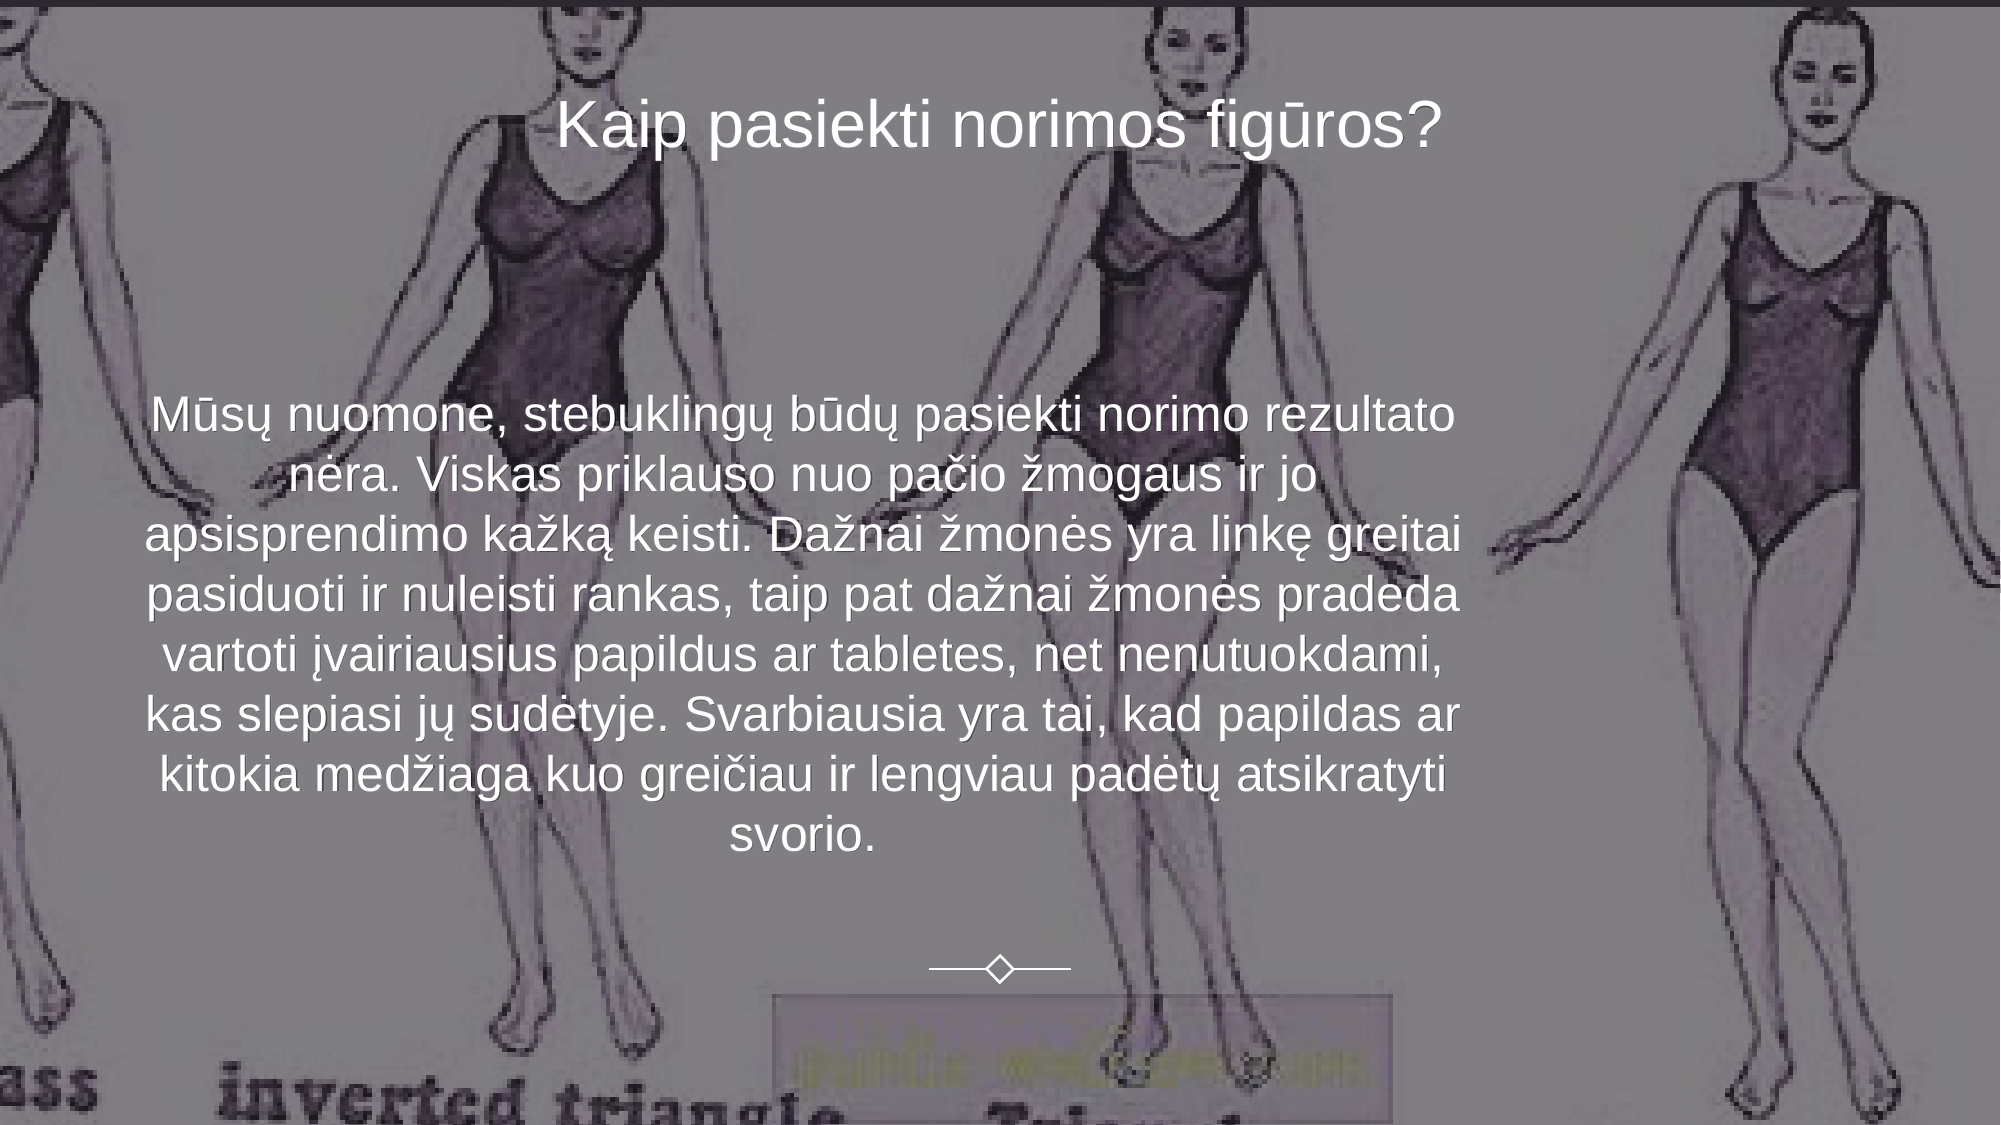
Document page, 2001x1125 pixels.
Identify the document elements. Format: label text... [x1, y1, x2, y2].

list Mūsų nuomone, stebuklingų būdų pasiekti norimo rezultato nėra. Viskas priklauso nuo pačio žmogaus ir jo apsisprendimo kažką keisti. Dažnai žmonės yra linkę greitai pasiduoti ir nuleisti rankas, taip pat dažnai žmonės pradeda vartoti įvairiausius papildus ar tabletes, net nenutuokdami, kas slepiasi jų sudėtyje. Svarbiausia yra tai, kad papildas ar kitokia medžiaga kuo greičiau ir lengviau padėtų atsikratyti svorio. [107, 374, 1500, 1030]
picture [0, 7, 2000, 1125]
text_box [0, 0, 2000, 7]
title Kaip pasiekti norimos figūros? [284, 40, 1716, 169]
